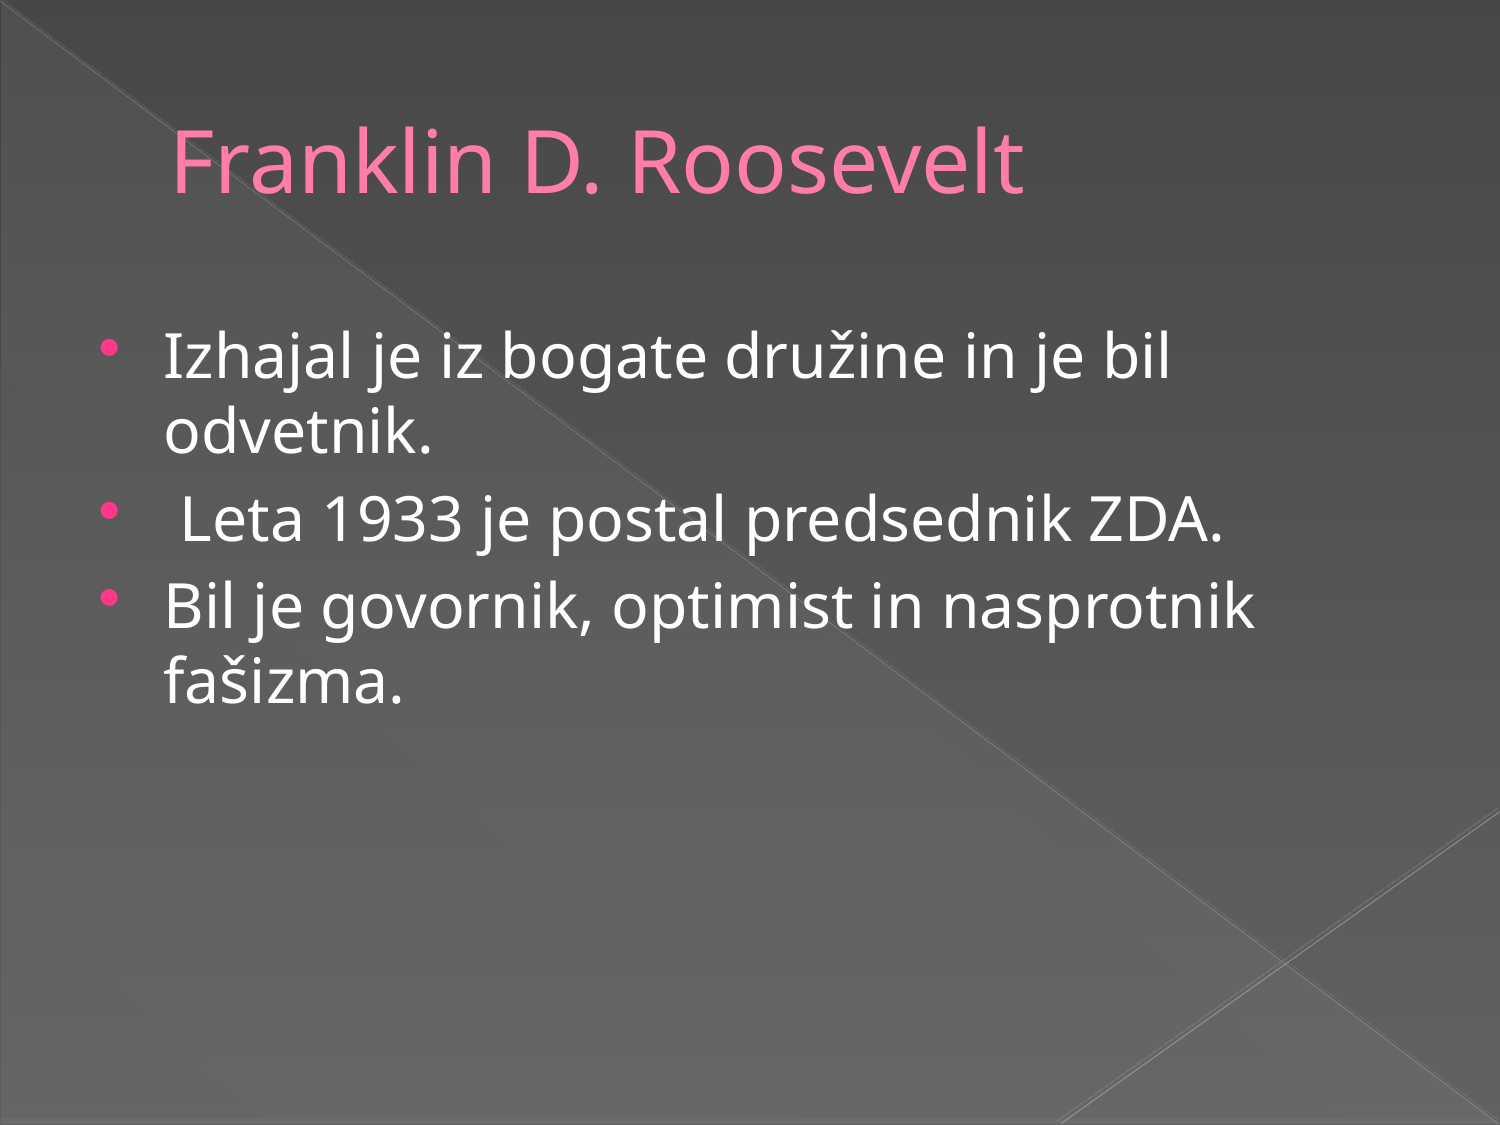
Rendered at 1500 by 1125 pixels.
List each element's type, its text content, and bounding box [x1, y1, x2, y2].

title Franklin D. Roosevelt [75, 43, 1425, 274]
list Izhajal je iz bogate družine in je bil odvetnik. Leta 1933 je postal predsednik ZDA. Bil je govornik, optimist in nasprotnik fašizma. [75, 308, 1425, 1059]
